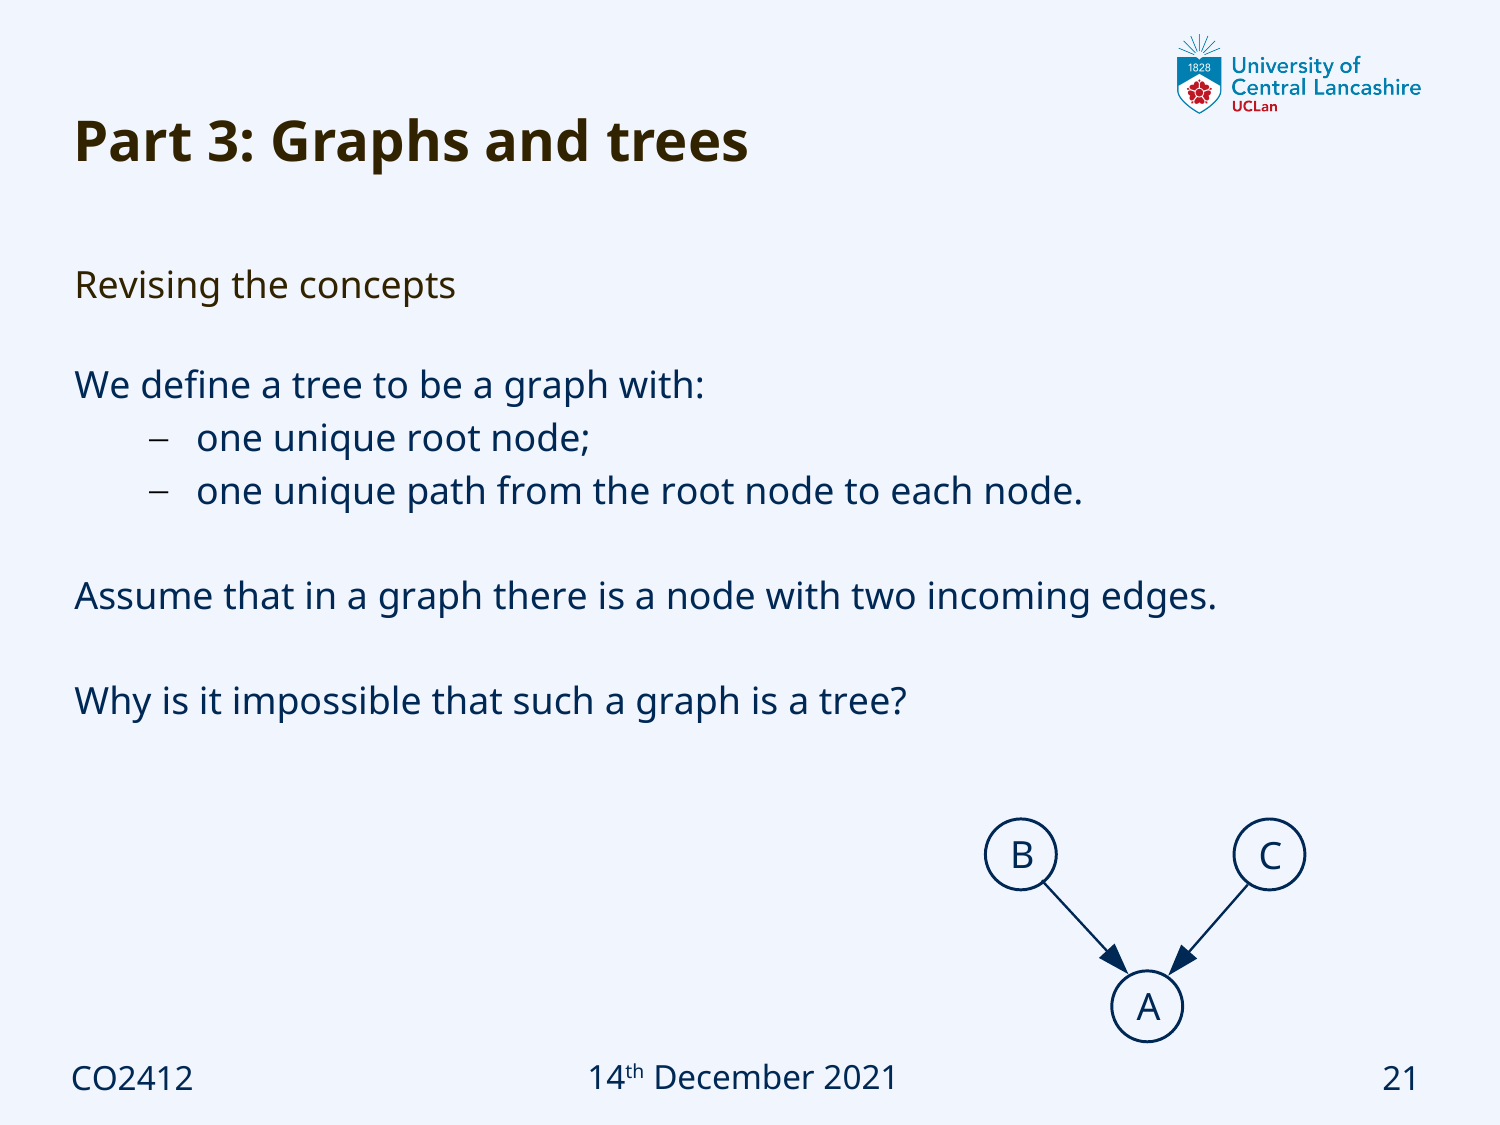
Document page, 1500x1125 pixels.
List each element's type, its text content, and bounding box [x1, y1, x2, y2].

text_box Revising the concepts [59, 245, 1435, 336]
title Part 3: Graphs and trees [58, 54, 1500, 224]
text_box We define a tree to be a graph with: one unique root node; one unique path from the root node to each node. Assume that in a graph there is a node with two incoming edges. Why is it impossible that such a graph is a tree? [59, 346, 1435, 730]
text_box A [1117, 975, 1180, 1036]
text_box C [1239, 824, 1302, 885]
picture [1177, 34, 1421, 54]
text_box B [991, 823, 1054, 884]
